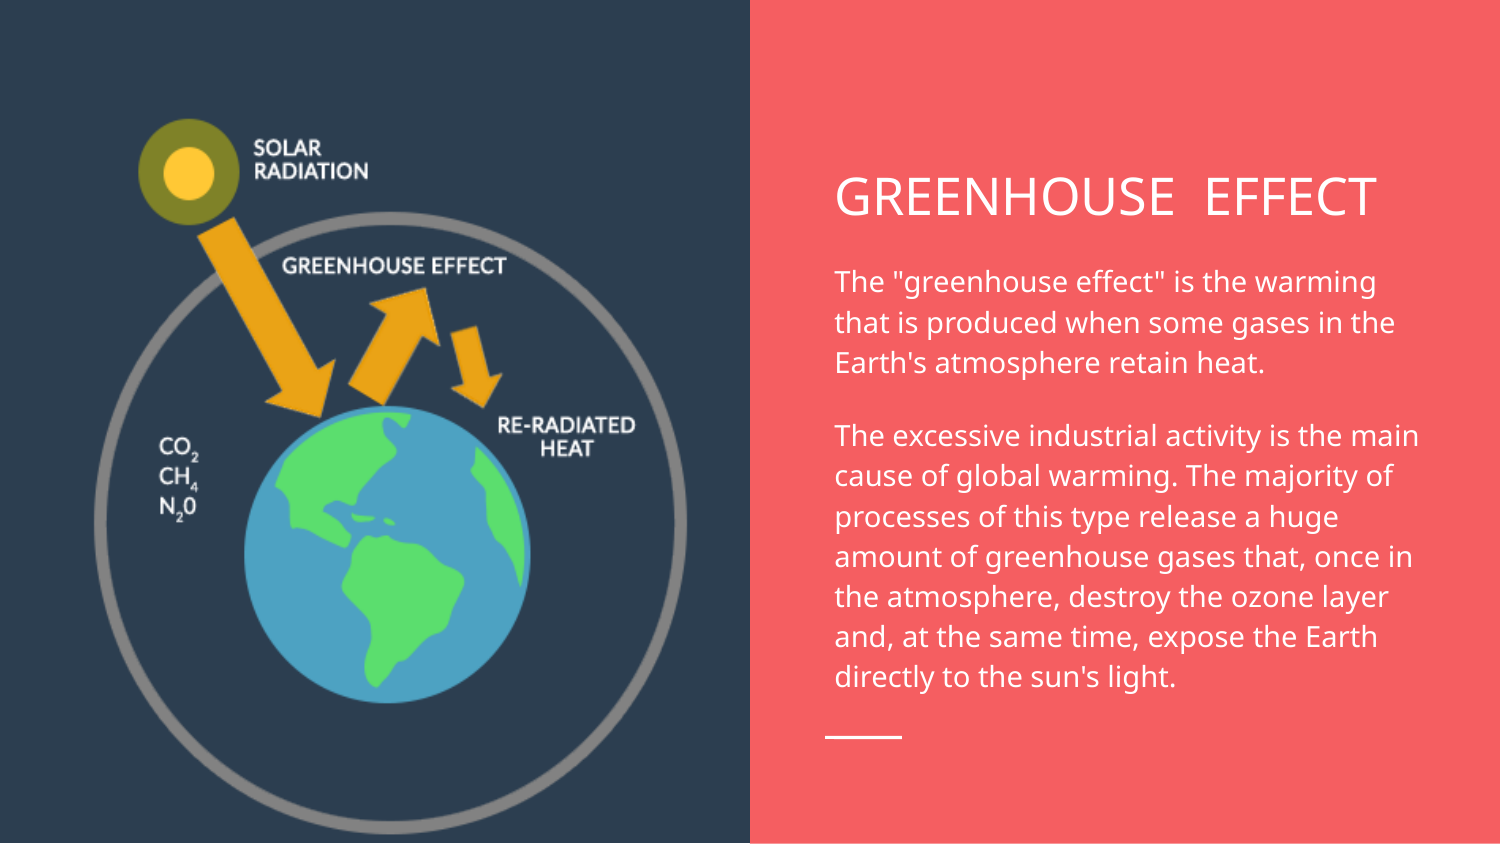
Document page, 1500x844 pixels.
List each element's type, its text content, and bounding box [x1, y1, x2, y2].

picture [0, 0, 750, 843]
list GREENHOUSE EFFECT The "greenhouse effect" is the warming that is produced when some gases in the Earth's atmosphere retain heat. The excessive industrial activity is the main cause of global warming. The majority of processes of this type release a huge amount of greenhouse gases that, once in the atmosphere, destroy the ozone layer and, at the same time, expose the Earth directly to the sun's light. [819, 117, 1449, 730]
